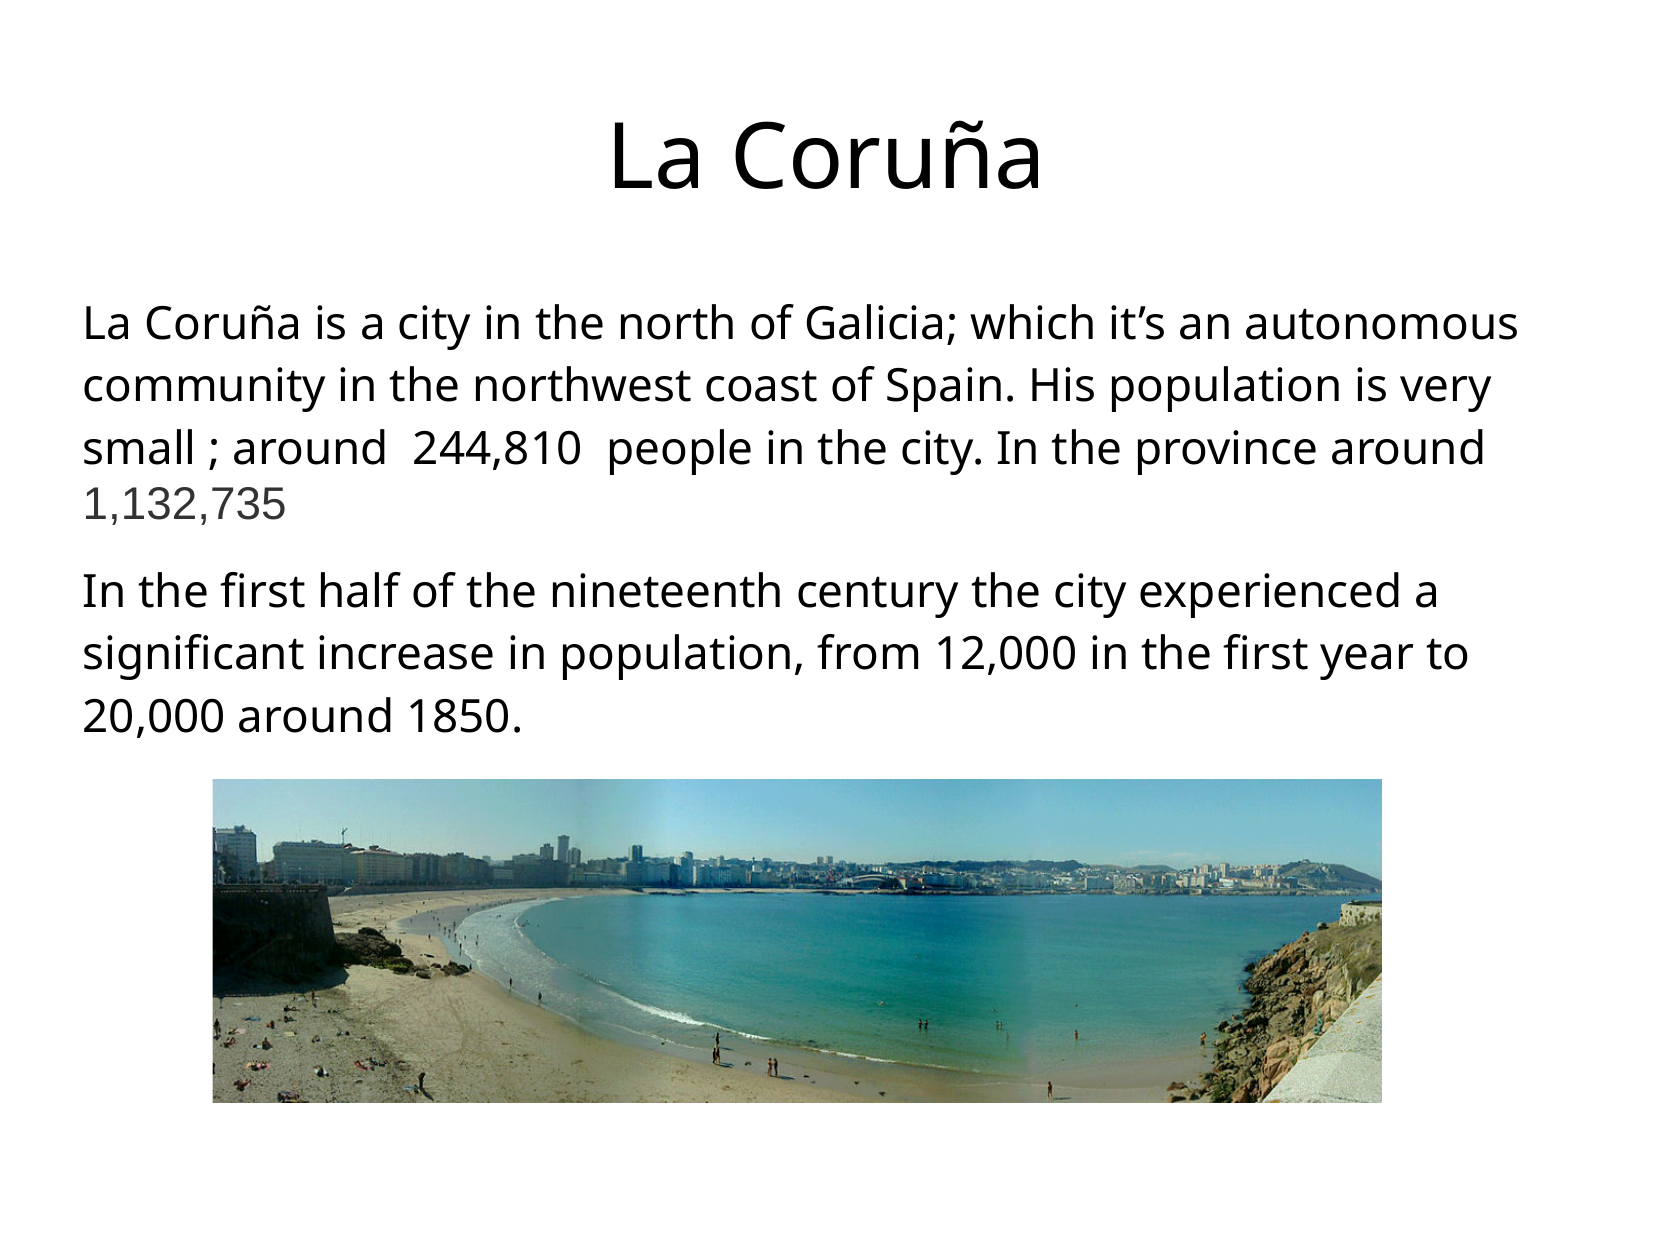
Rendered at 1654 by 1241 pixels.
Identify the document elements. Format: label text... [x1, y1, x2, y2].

title La Coruña [82, 49, 1571, 257]
picture [212, 779, 1382, 1103]
list La Coruña is a city in the north of Galicia; which it’s an autonomous community in the northwest coast of Spain. His population is very small ; around 244,810 people in the city. In the province around 1,132,735 In the first half of the nineteenth century the city experienced a significant increase in population, from 12,000 in the first year to 20,000 around 1850. [82, 290, 1571, 1109]
